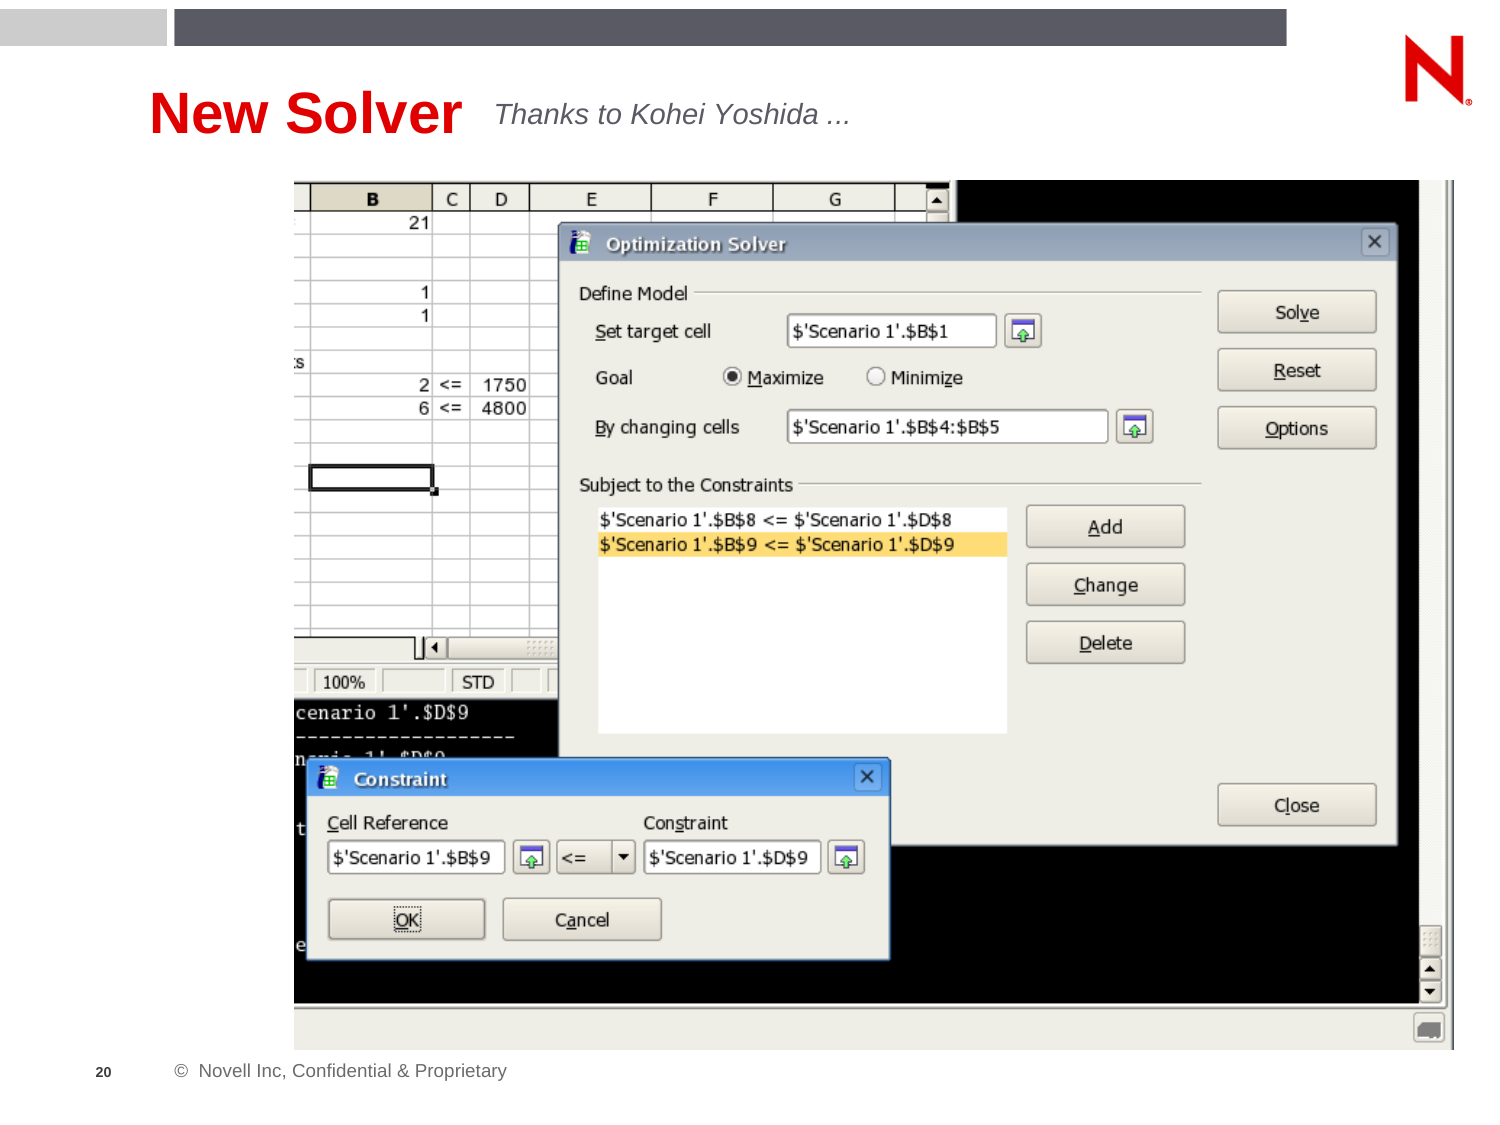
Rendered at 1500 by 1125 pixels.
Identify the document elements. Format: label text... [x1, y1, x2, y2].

title New Solver [149, 66, 1425, 161]
text_box Thanks to Kohei Yoshida ... [493, 97, 958, 135]
picture [294, 180, 1454, 1050]
picture [1403, 32, 1473, 107]
